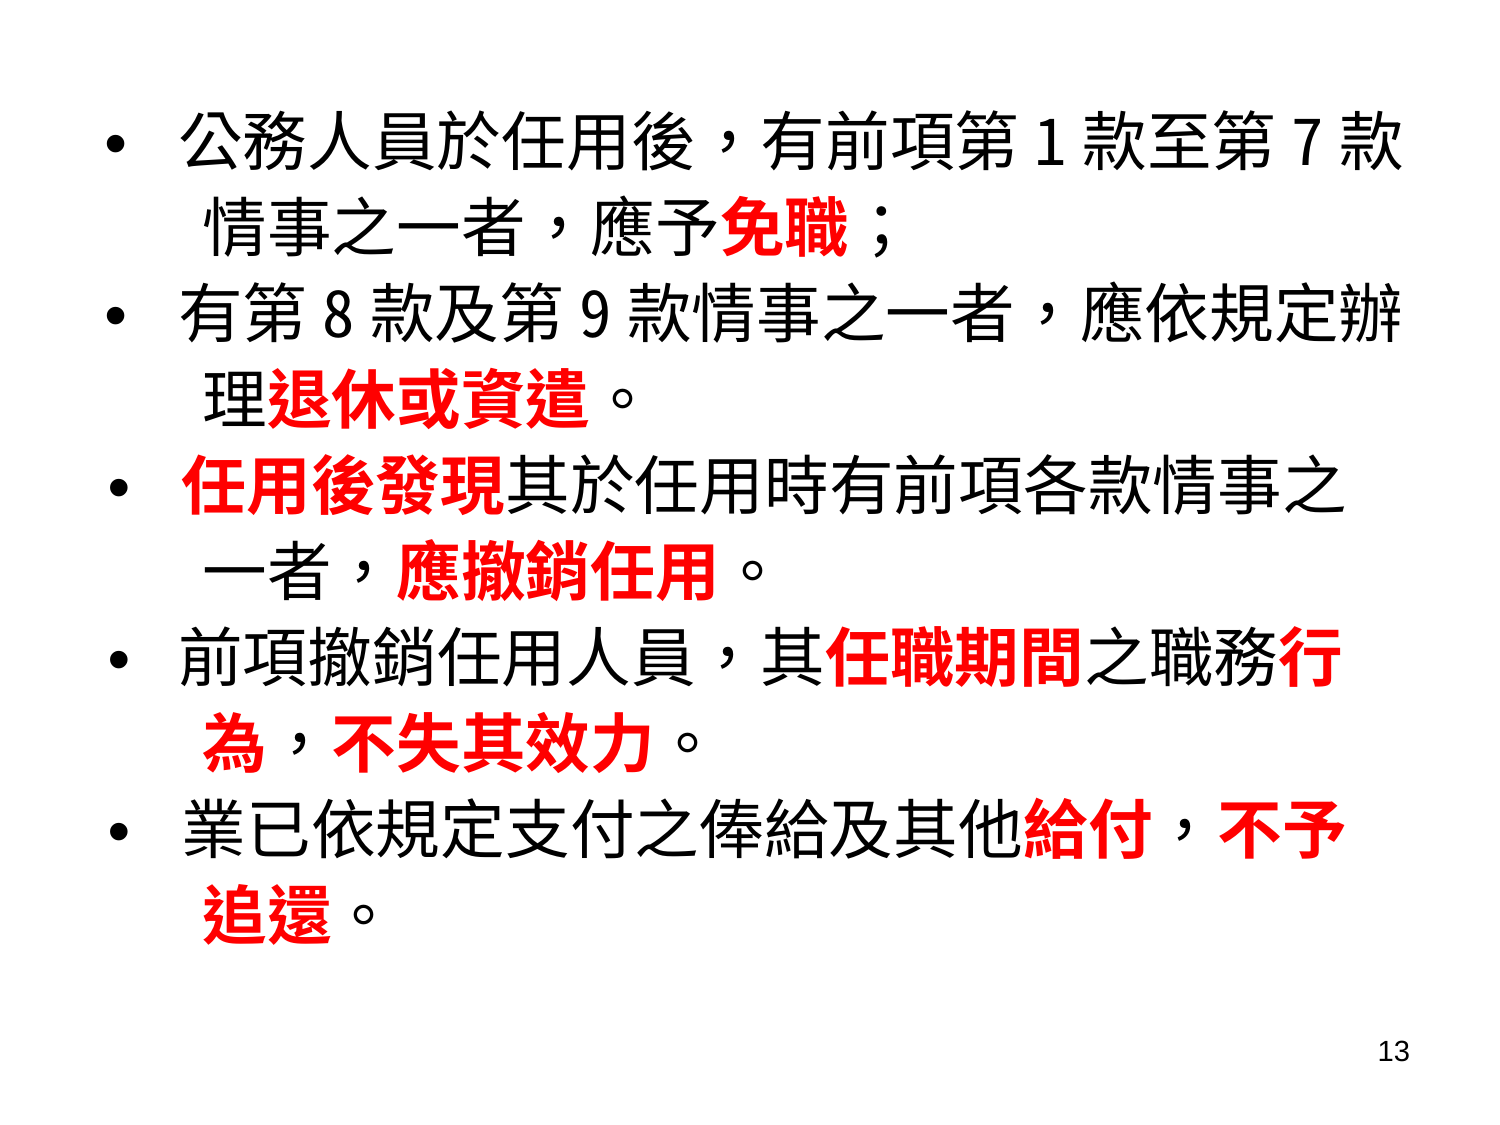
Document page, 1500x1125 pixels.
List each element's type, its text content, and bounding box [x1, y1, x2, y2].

list • 公務人員於任用後，有前項第1款至第7款 情事之一者，應予免職； • 有第8款及第9款情事之一者，應依規定辦 理退休或資遣。 • 任用後發現其於任用時有前項各款情事之 一者，應撤銷任用。 • 前項撤銷任用人員，其任職期間之職務行 為，不失其效力。 • 業已依規定支付之俸給及其他給付，不予 追還。 [75, 101, 1426, 1005]
